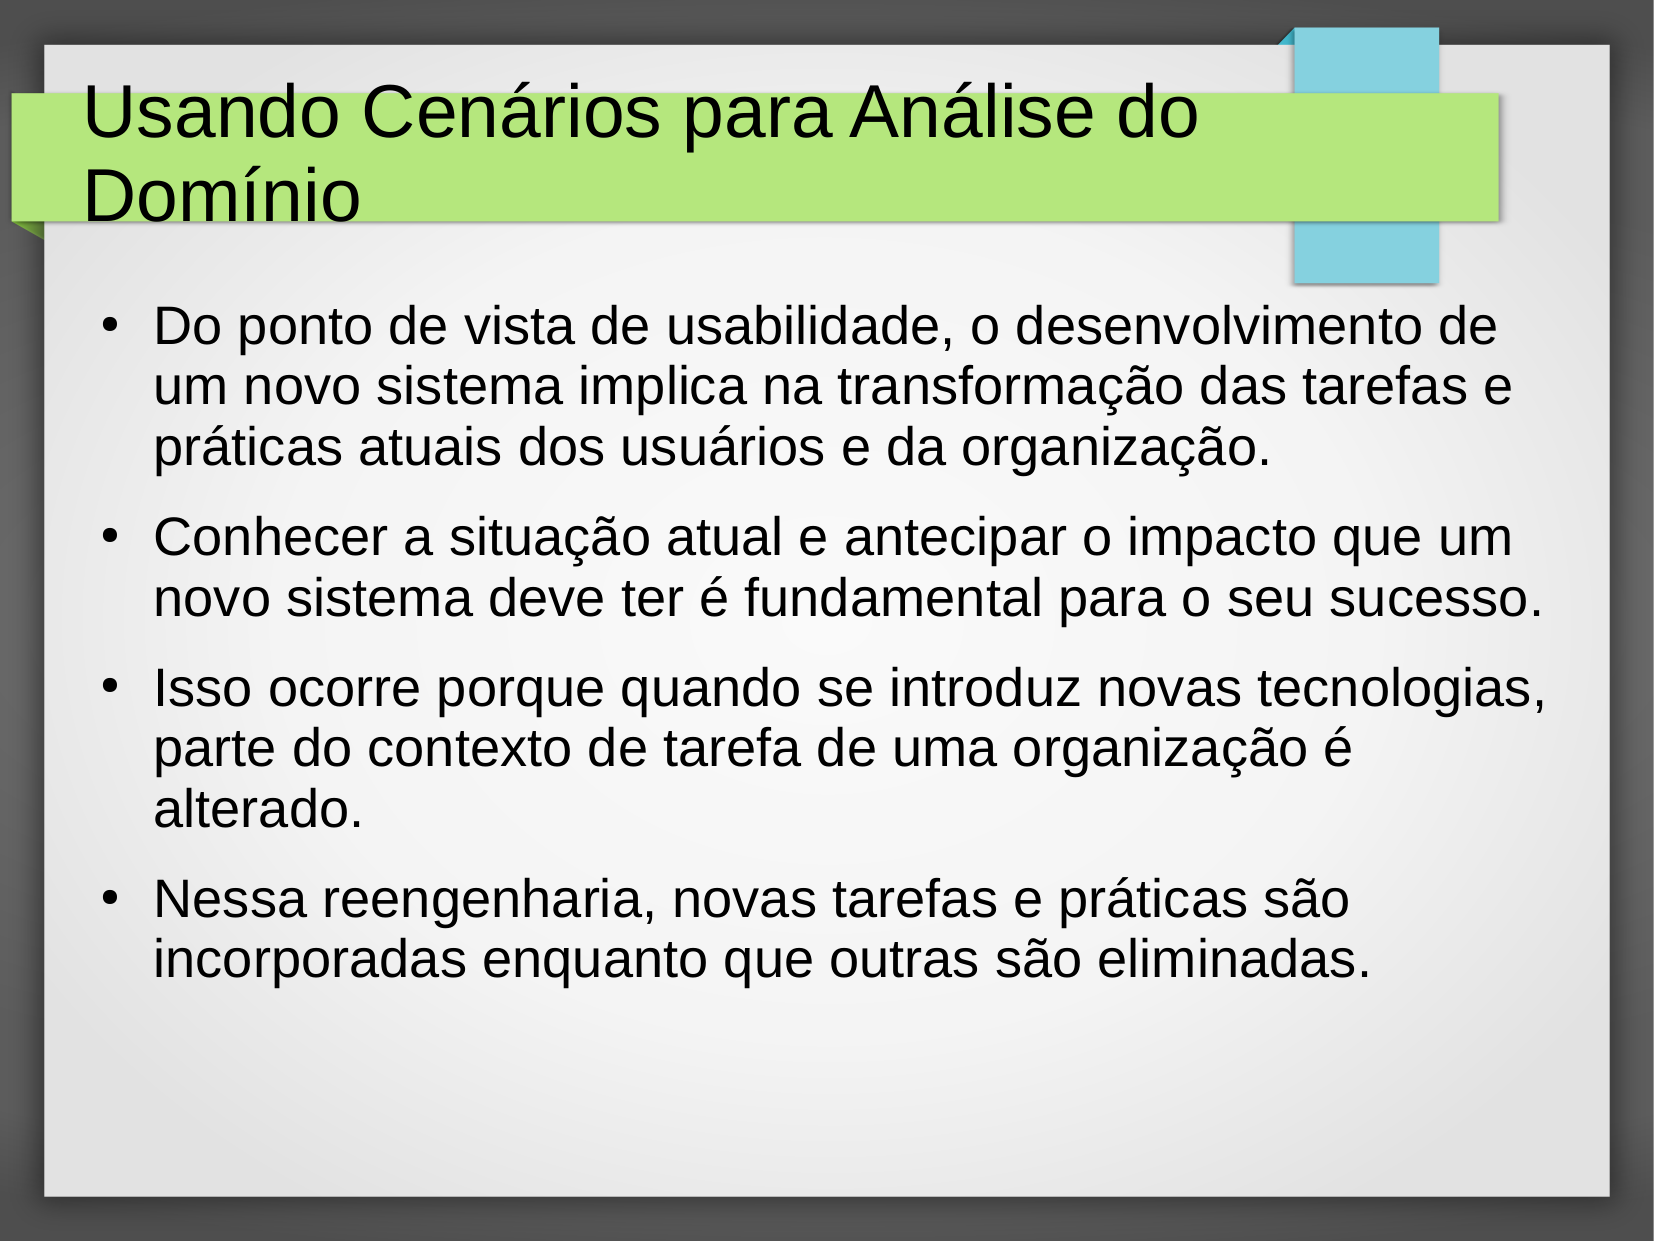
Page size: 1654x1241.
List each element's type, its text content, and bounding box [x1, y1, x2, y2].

list Do ponto de vista de usabilidade, o desenvolvimento de um novo sistema implica na transformação das tarefas e práticas atuais dos usuários e da organização. Conhecer a situação atual e antecipar o impacto que um novo sistema deve ter é fundamental para o seu sucesso. Isso ocorre porque quando se introduz novas tecnologias, parte do contexto de tarefa de uma organização é alterado. Nessa reengenharia, novas tarefas e práticas são incorporadas enquanto que outras são eliminadas. [82, 295, 1571, 1015]
picture [0, 0, 1654, 1241]
title Usando Cenários para Análise do Domínio [82, 69, 1264, 238]
